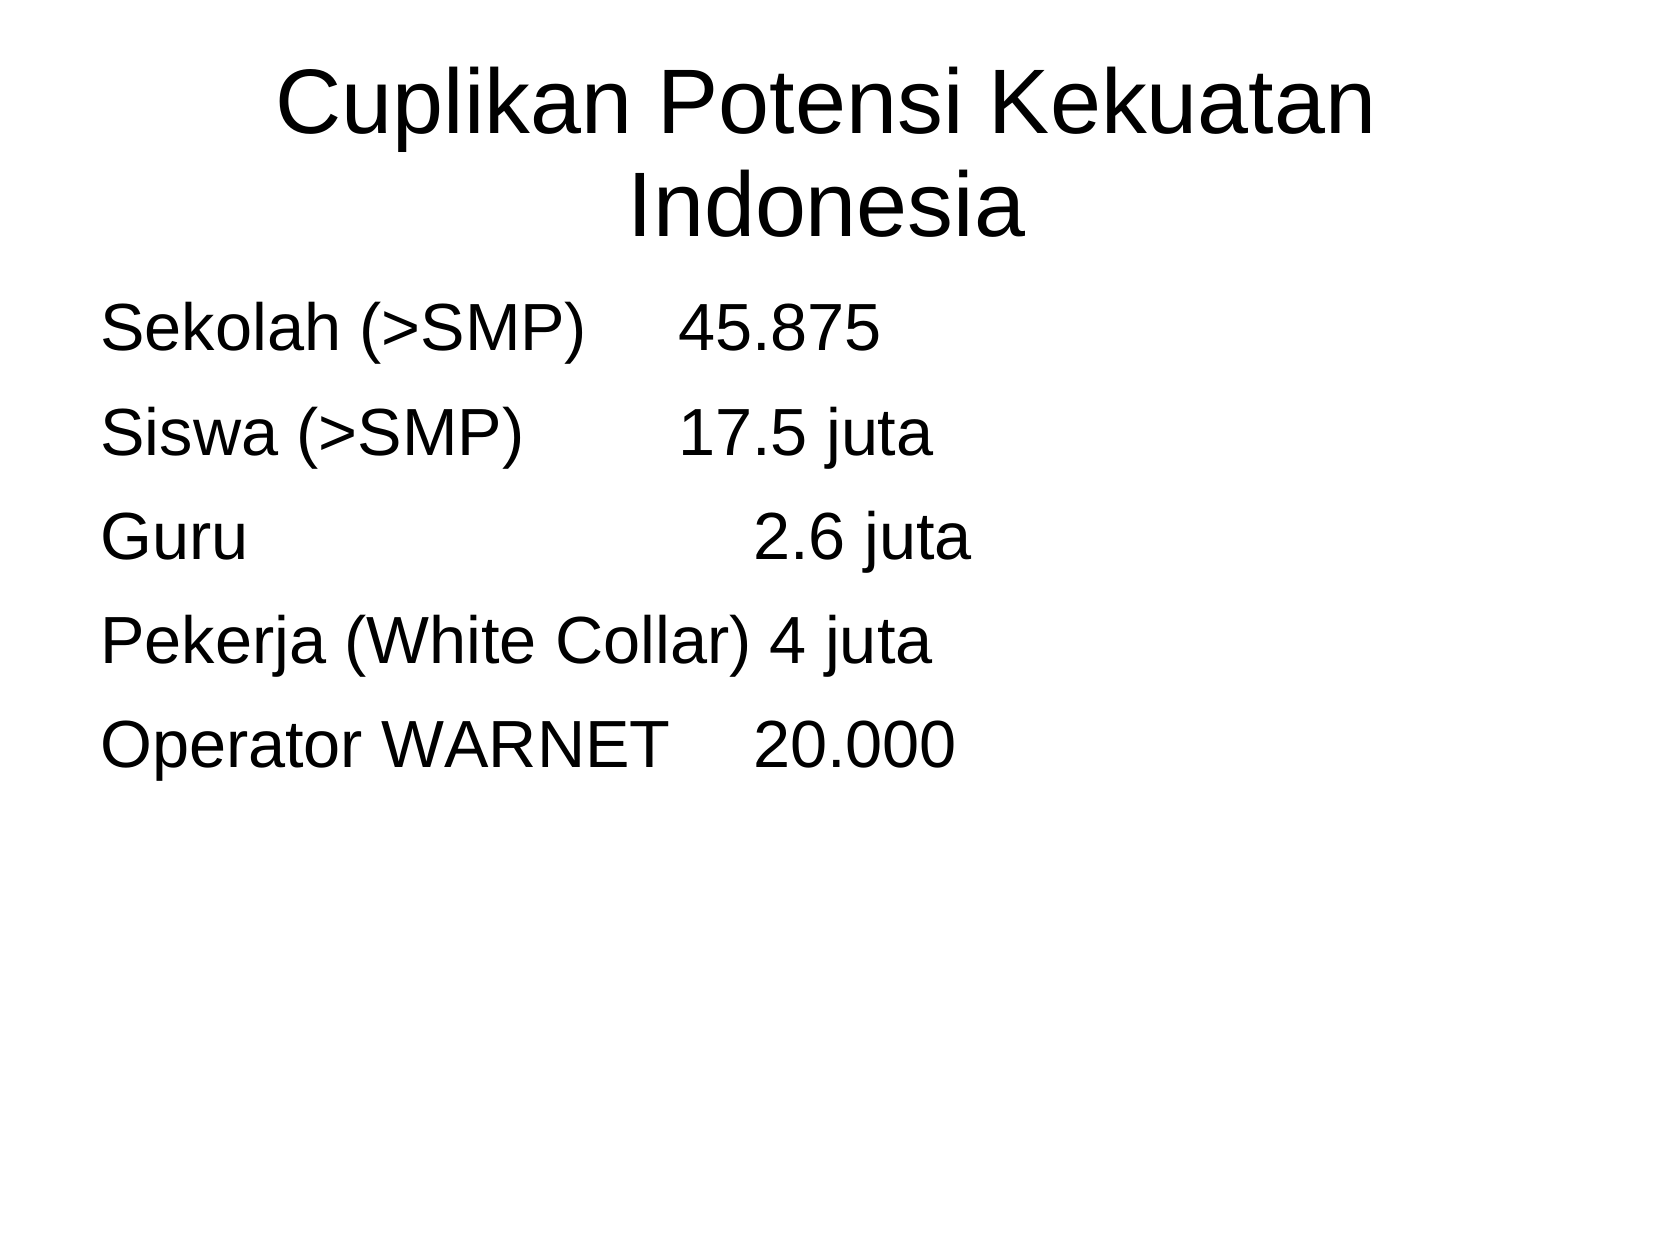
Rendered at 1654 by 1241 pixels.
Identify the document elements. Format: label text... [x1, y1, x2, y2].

title Cuplikan Potensi Kekuatan Indonesia [82, 16, 1571, 290]
list Sekolah (>SMP) 45.875 Siswa (>SMP) 17.5 juta Guru 2.6 juta Pekerja (White Collar) 4 juta Operator WARNET 20.000 [82, 290, 1571, 1094]
